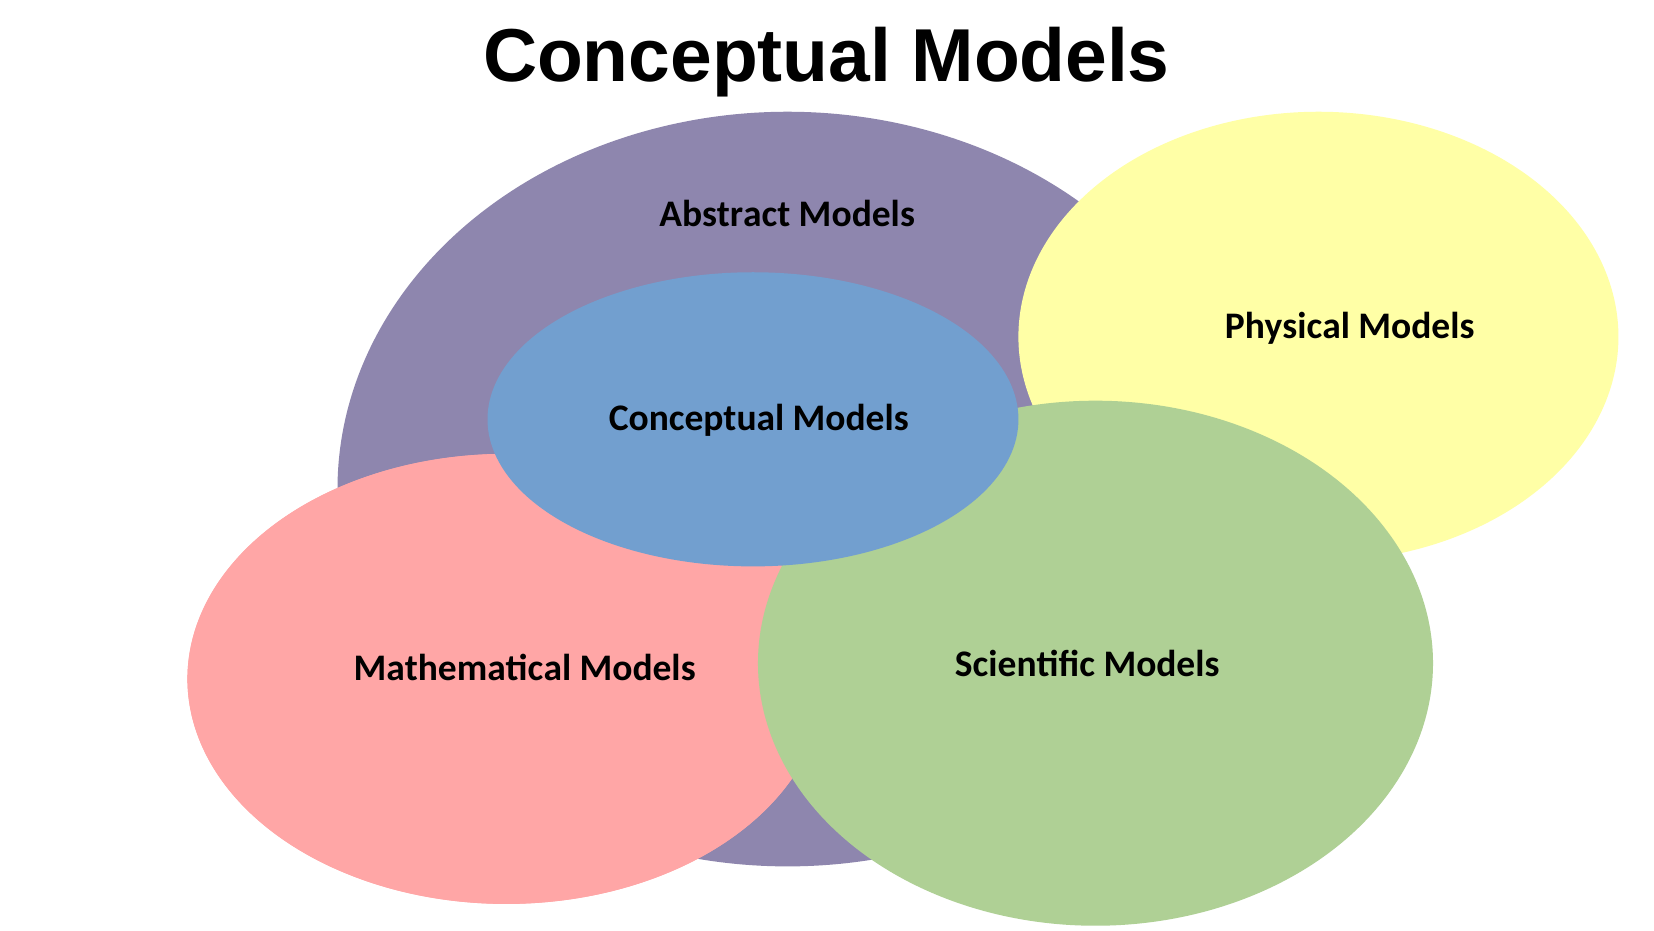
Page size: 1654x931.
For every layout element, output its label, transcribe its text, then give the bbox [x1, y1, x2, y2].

text_box Abstract Models [525, 187, 1051, 236]
text_box Conceptual Models [571, 391, 947, 440]
title Conceptual Models [0, 2, 1654, 112]
text_box [187, 112, 1619, 926]
text_box Mathematical Models [262, 641, 759, 690]
text_box Physical Models [1162, 300, 1538, 349]
text_box Scientific Models [900, 637, 1276, 686]
